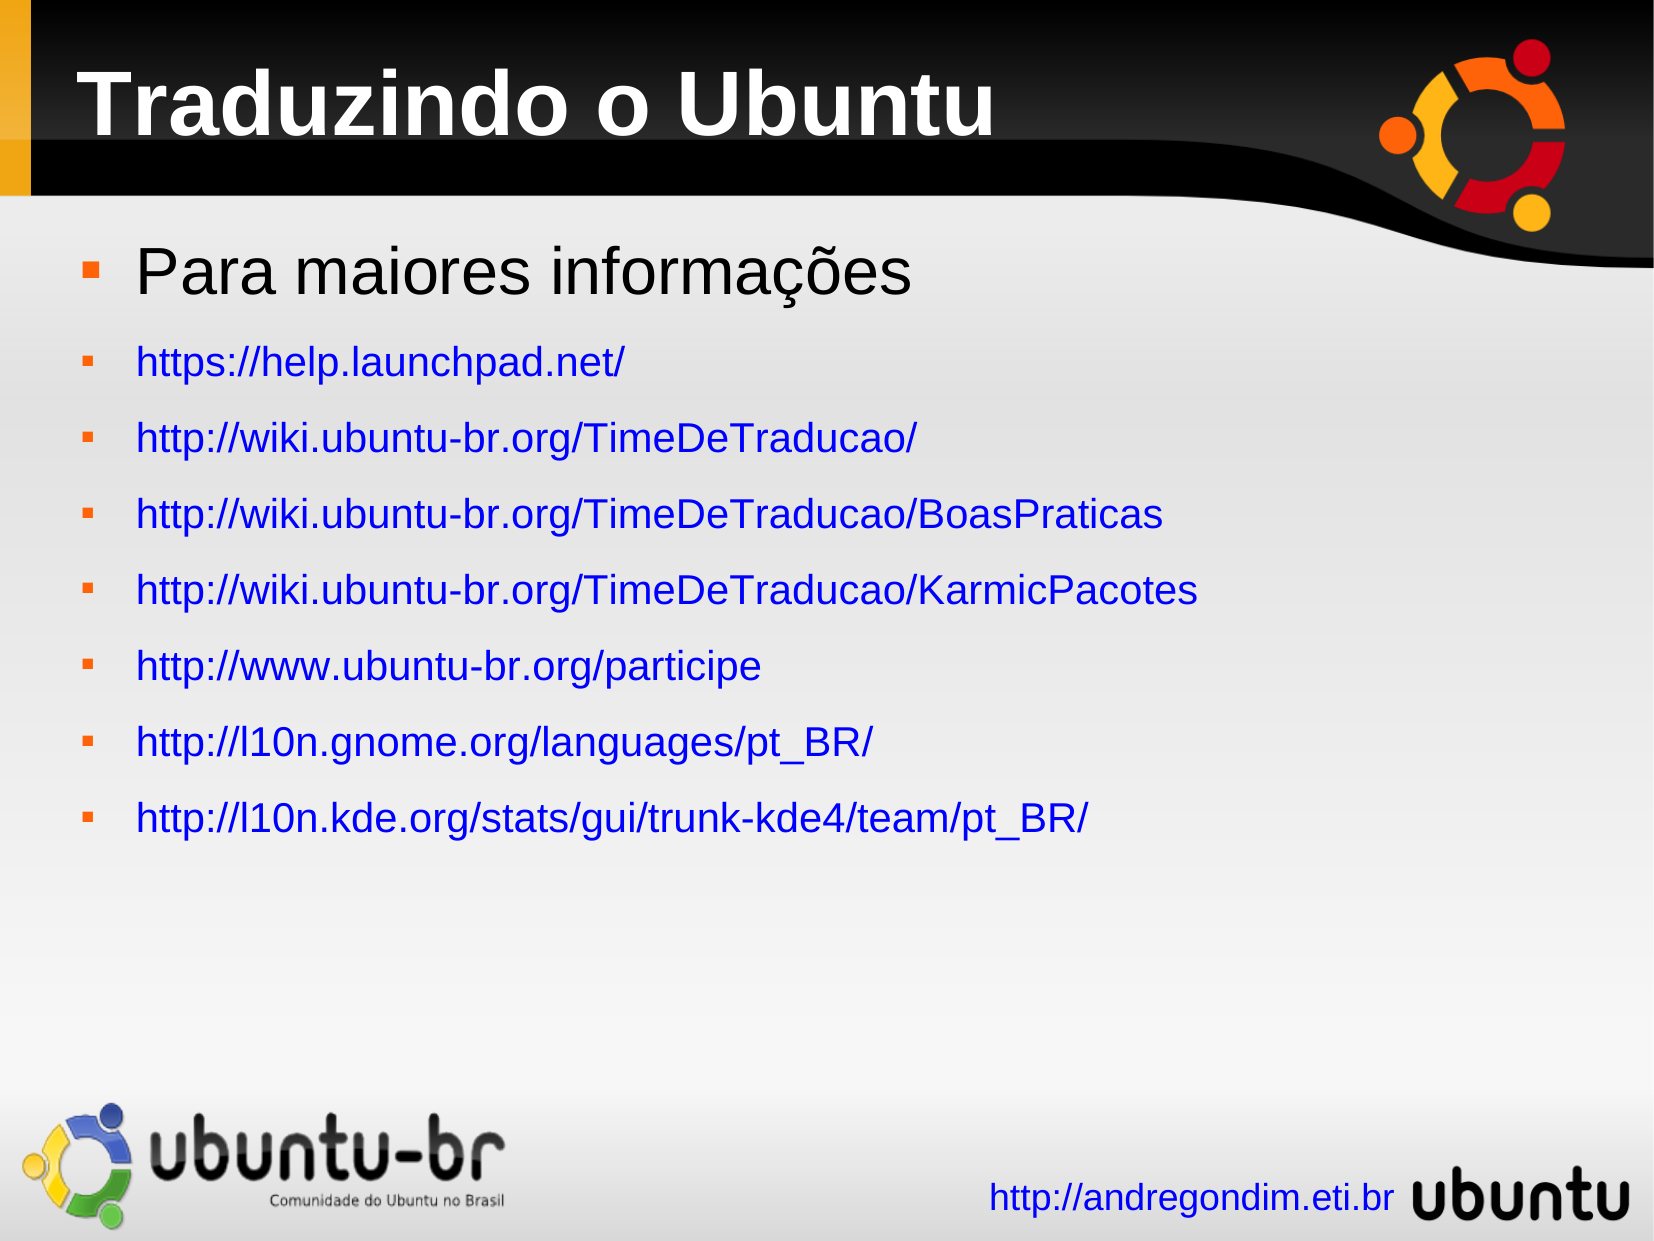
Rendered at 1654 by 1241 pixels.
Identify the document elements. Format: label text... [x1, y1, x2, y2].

title Traduzindo o Ubuntu [76, 7, 1565, 200]
list Para maiores informações https://help.launchpad.net/ http://wiki.ubuntu-br.org/TimeDeTraducao/ http://wiki.ubuntu-br.org/TimeDeTraducao/BoasPraticas http://wiki.ubuntu-br.org/TimeDeTraducao/KarmicPacotes http://www.ubuntu-br.org/participe http://l10n.gnome.org/languages/pt_BR/ http://l10n.kde.org/stats/gui/trunk-kde4/team/pt_BR/ [65, 234, 1554, 928]
picture [0, 0, 1654, 1241]
